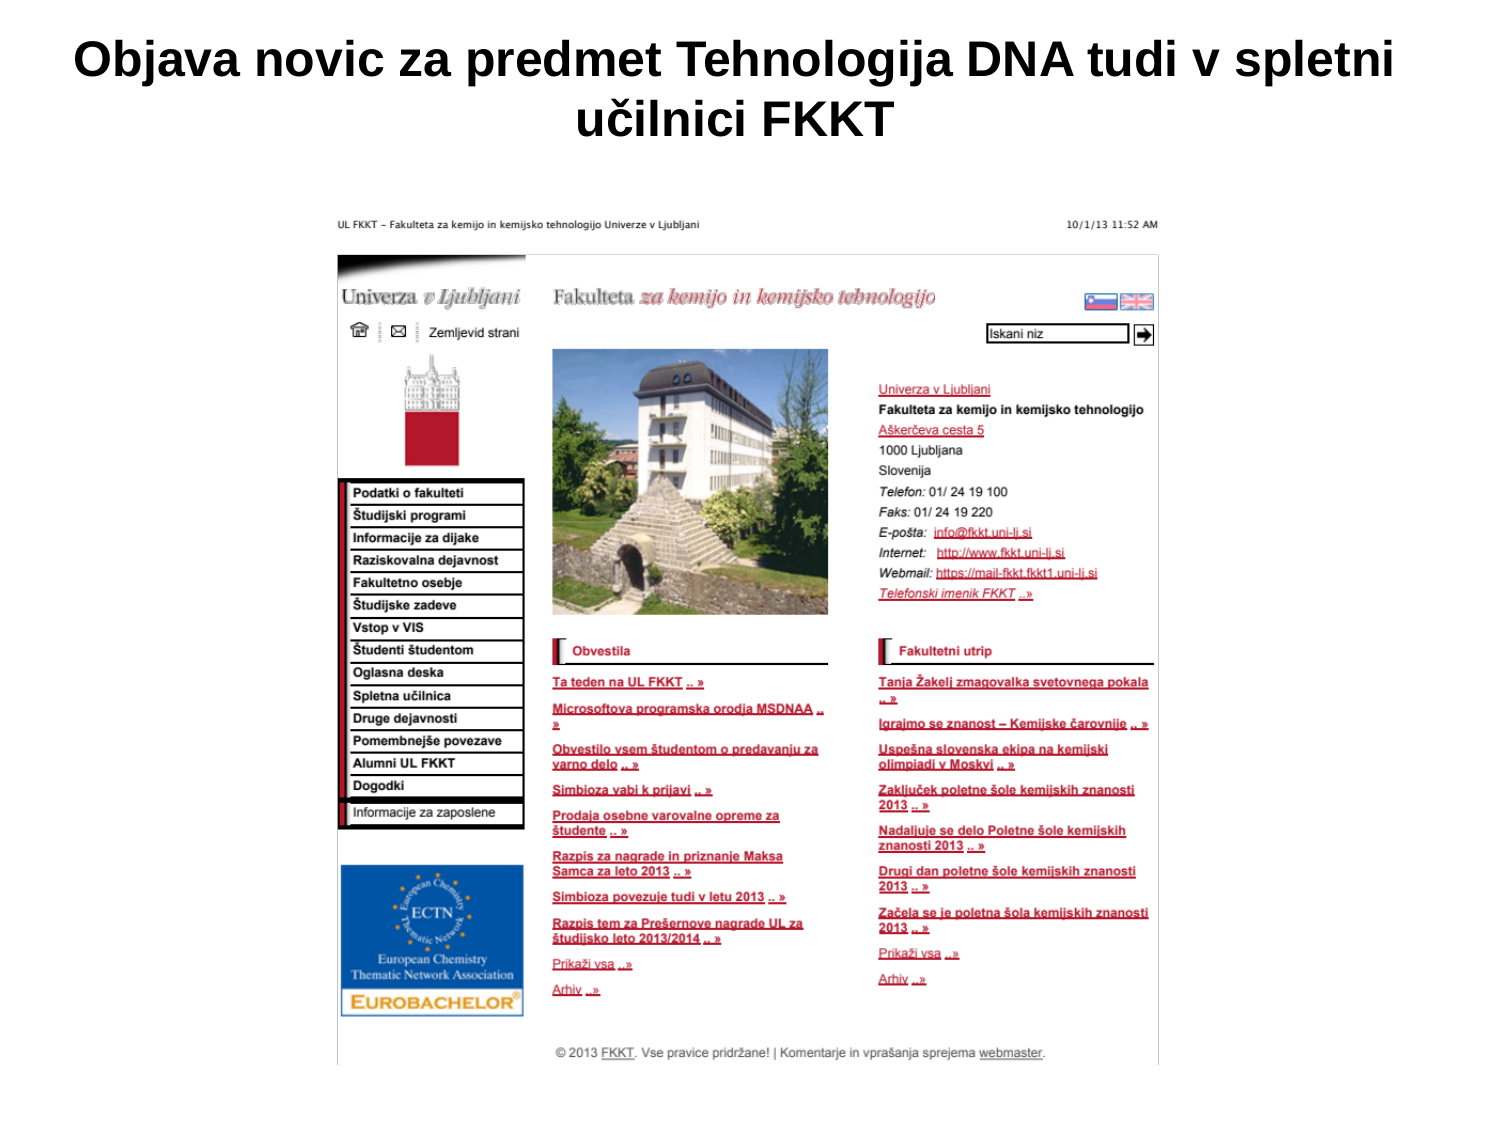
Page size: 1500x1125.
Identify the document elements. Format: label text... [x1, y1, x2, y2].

picture [312, 194, 1161, 1065]
title Objava novic za predmet Tehnologija DNA tudi v spletni učilnici FKKT [0, 3, 1471, 170]
